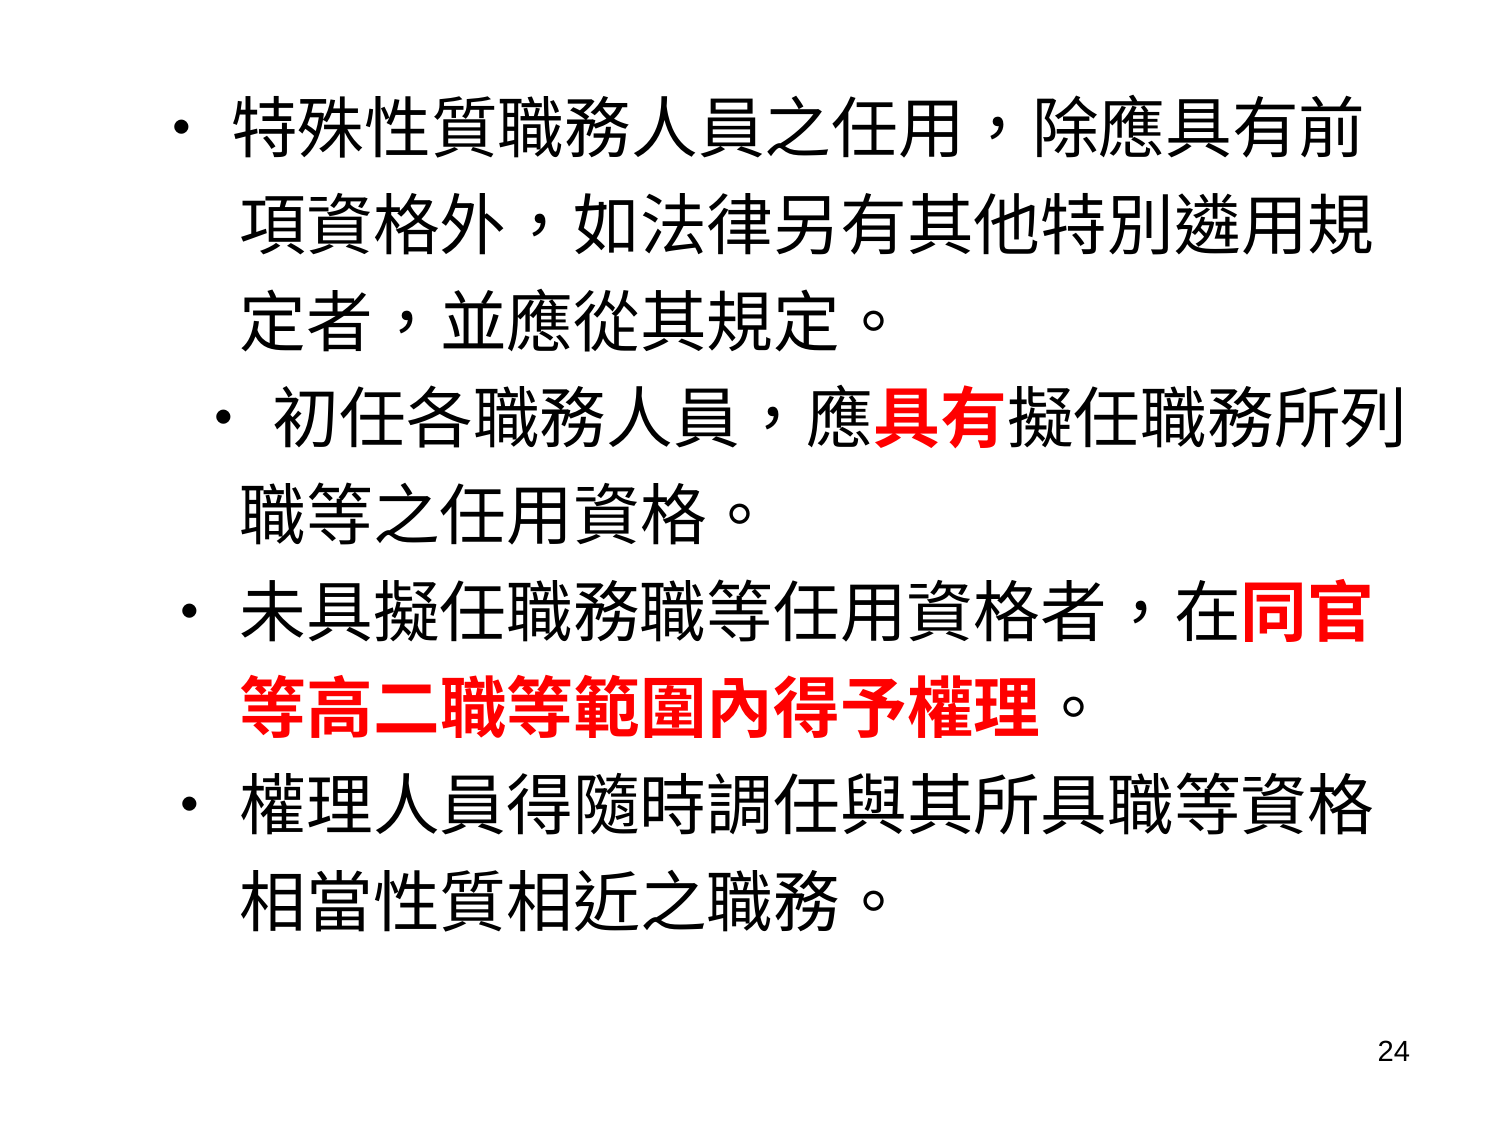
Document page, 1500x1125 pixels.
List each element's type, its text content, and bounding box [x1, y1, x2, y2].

list •特殊性質職務人員之任用，除應具有前 項資格外，如法律另有其他特別遴用規 定者，並應從其規定。 •初任各職務人員，應具有擬任職務所列 職等之任用資格。 •未具擬任職務職等任用資格者，在同官 等高二職等範圍內得予權理。 •權理人員得隨時調任與其所具職等資格 相當性質相近之職務。 [75, 78, 1426, 1005]
